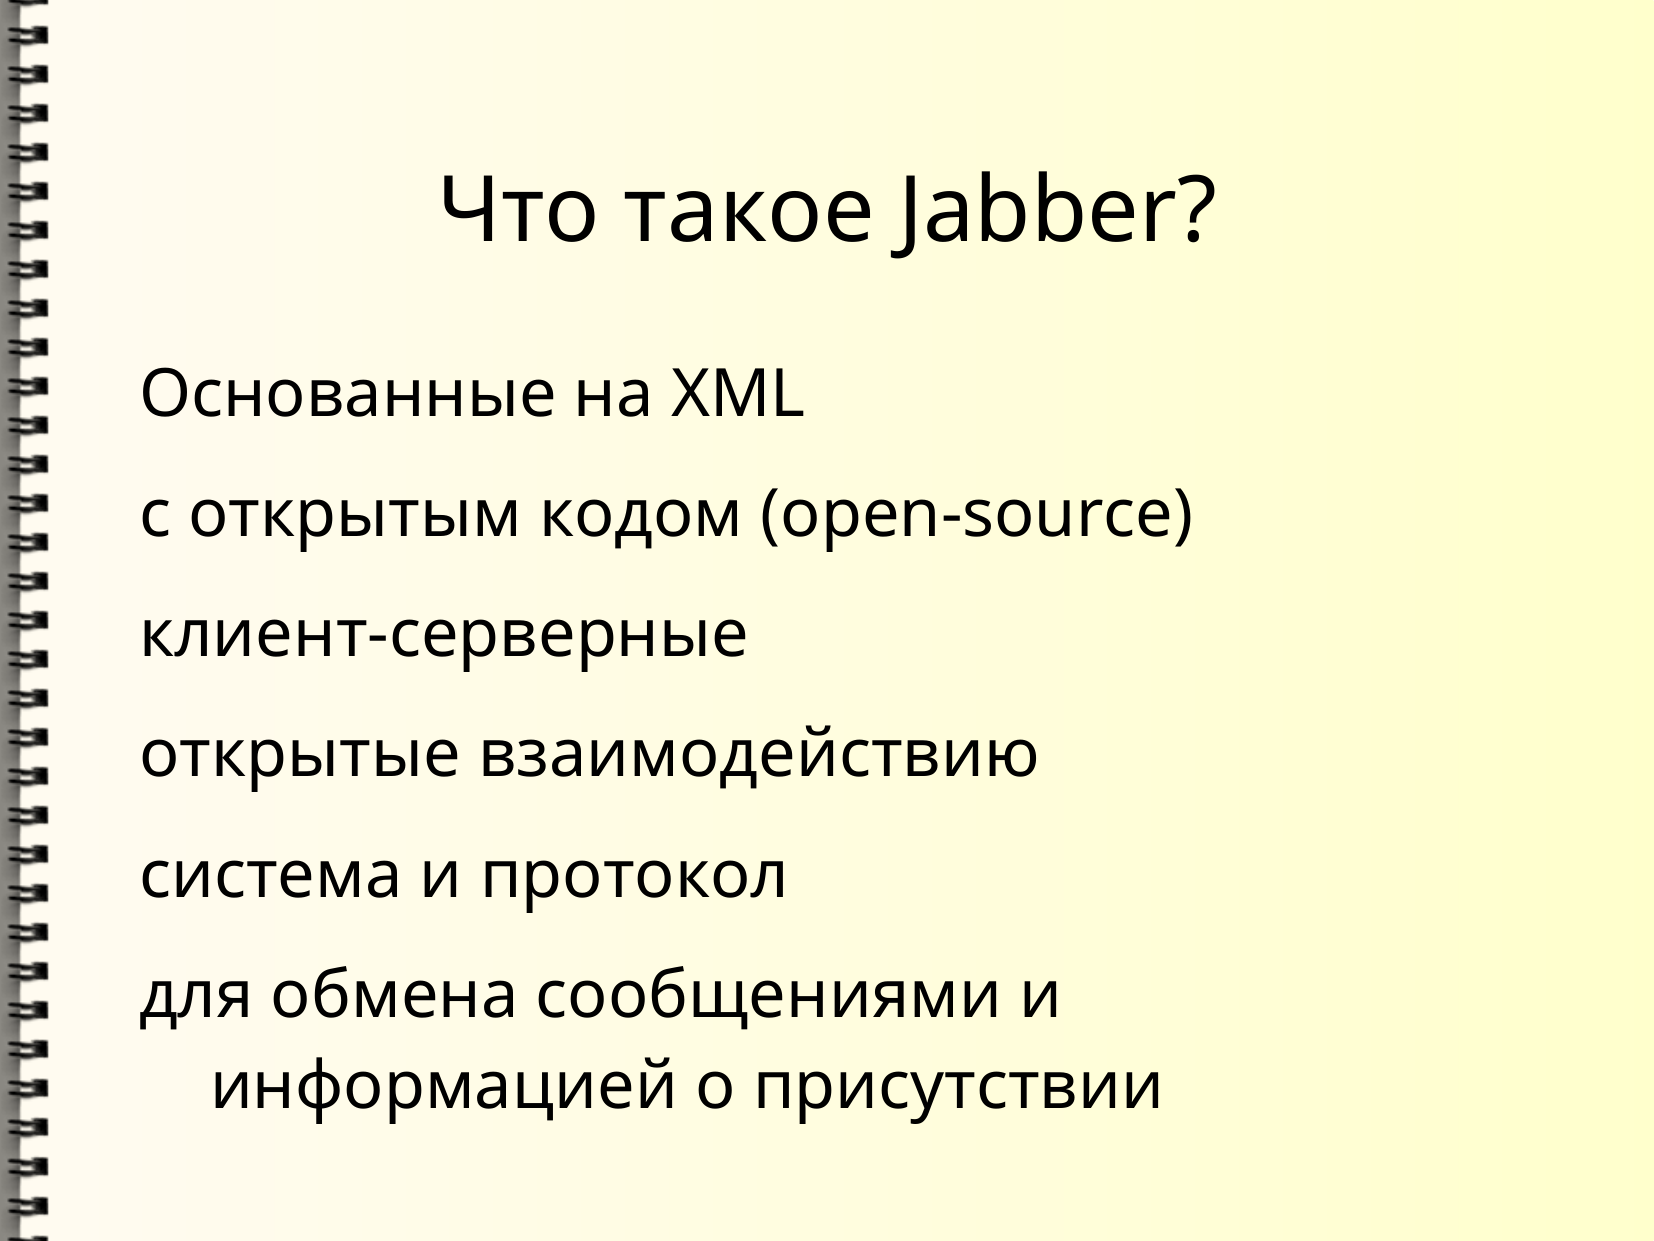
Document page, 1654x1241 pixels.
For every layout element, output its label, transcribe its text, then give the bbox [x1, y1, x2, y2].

picture [0, 0, 1654, 1241]
title Что такое Jabber? [121, 102, 1534, 311]
list Основанные на XML с открытым кодом (open-source) клиент-серверные открытые взаимодействию система и протокол для обмена сообщениями и информацией о присутствии [121, 344, 1534, 1127]
